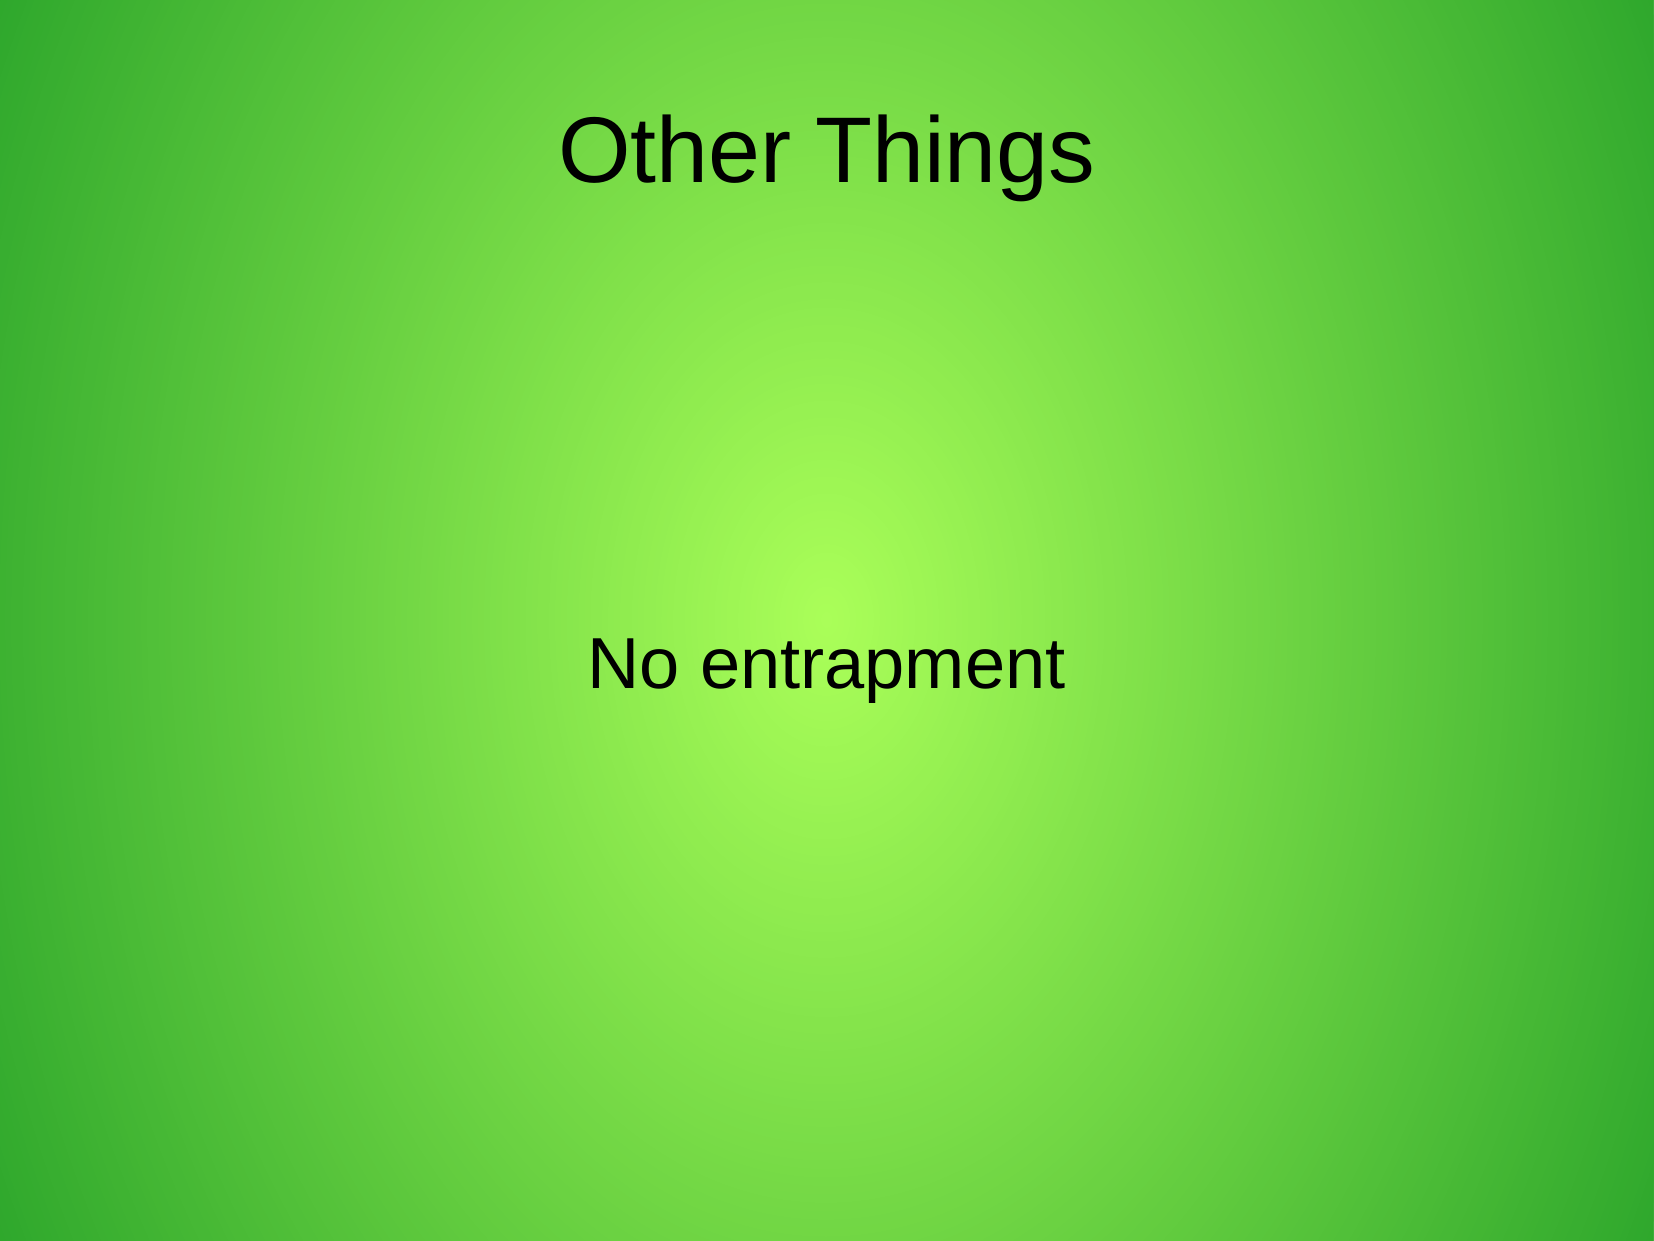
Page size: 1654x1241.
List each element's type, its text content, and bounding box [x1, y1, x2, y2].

title Other Things [82, 47, 1571, 252]
list No entrapment [162, 210, 1492, 1118]
